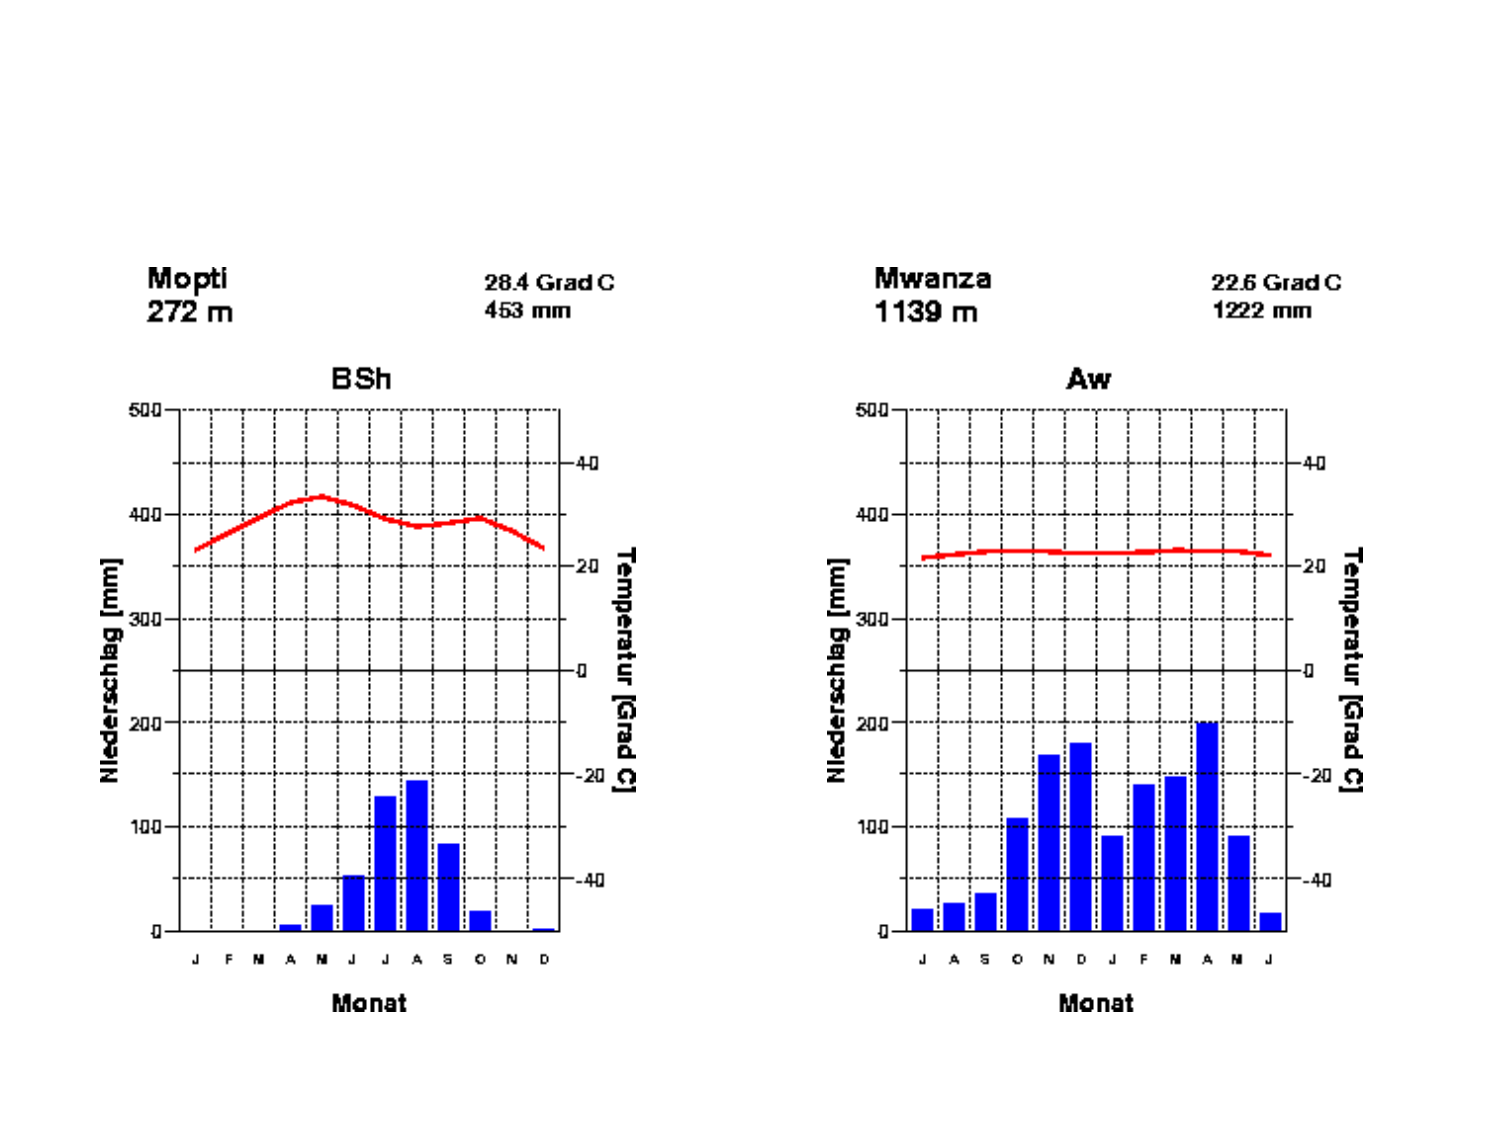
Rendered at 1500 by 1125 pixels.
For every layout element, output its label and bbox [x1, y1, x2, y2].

picture [100, 267, 636, 1012]
picture [827, 267, 1363, 1012]
